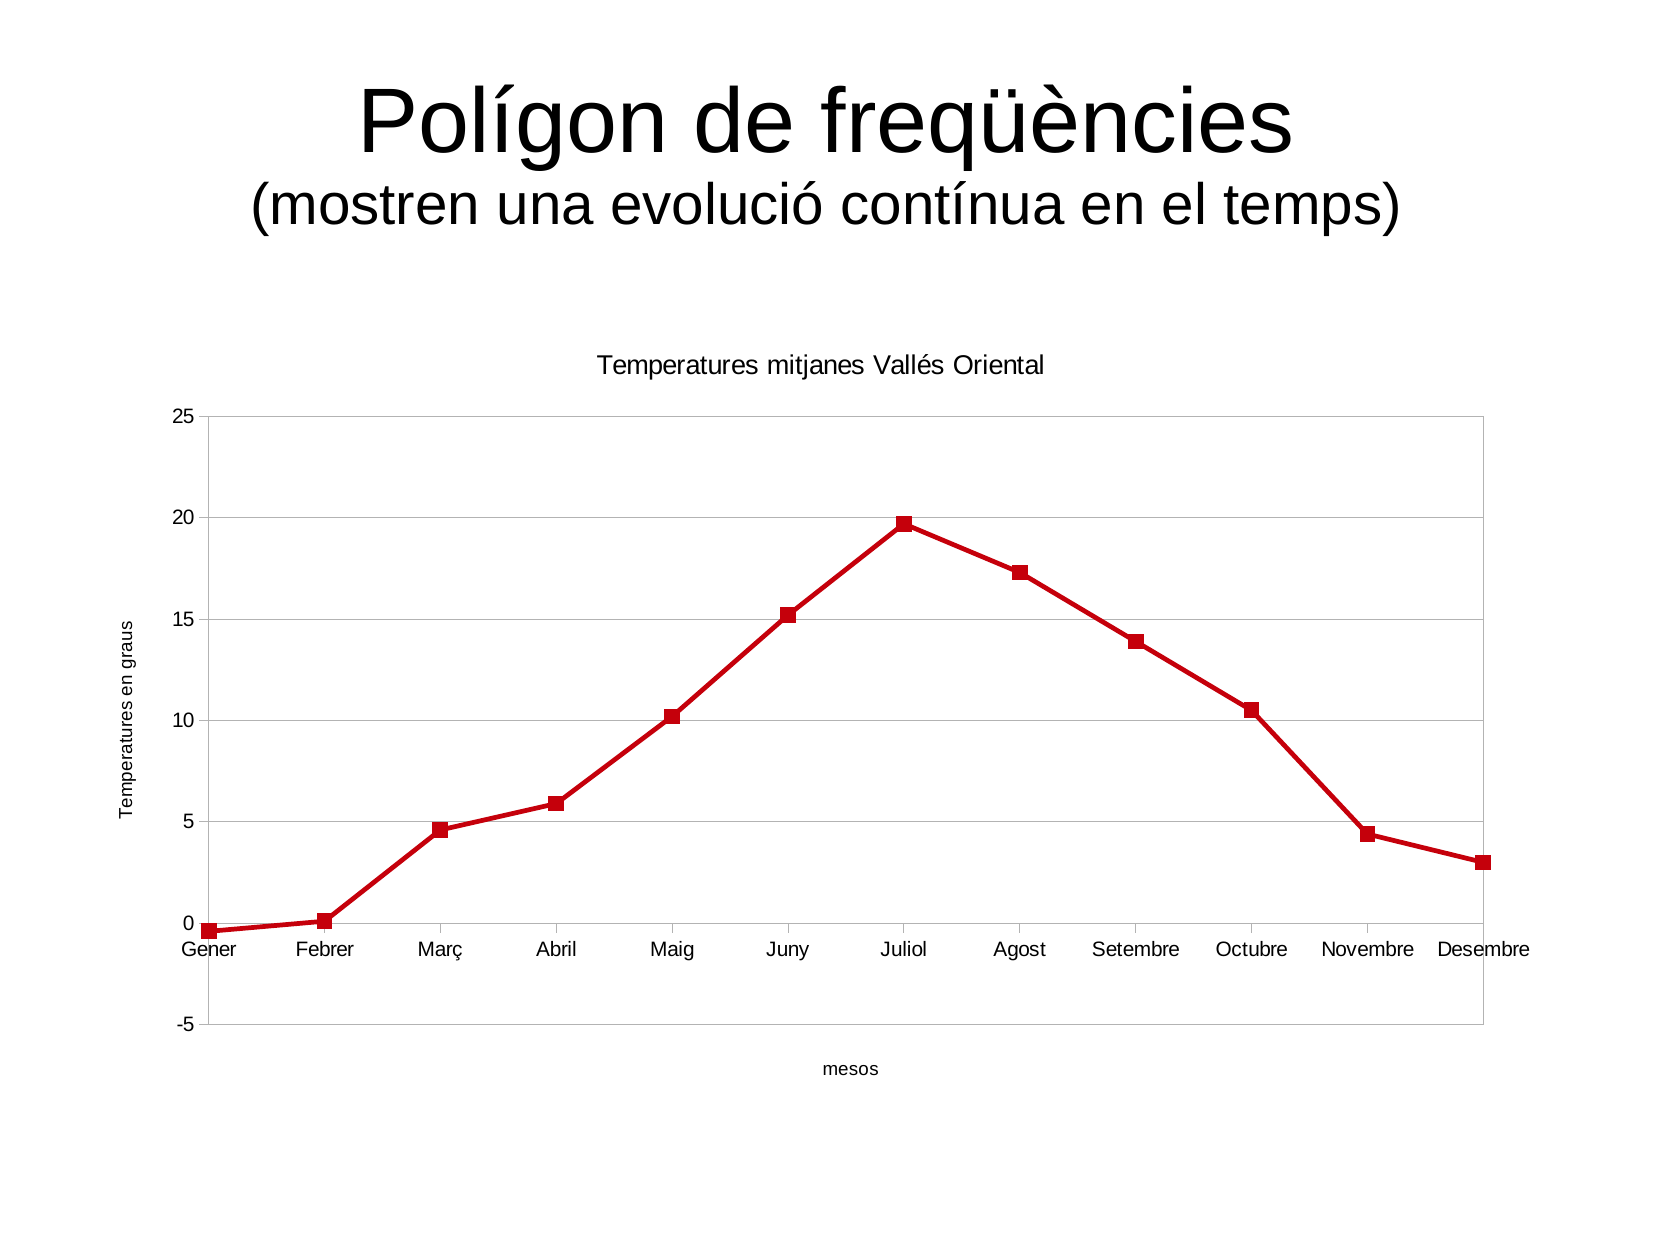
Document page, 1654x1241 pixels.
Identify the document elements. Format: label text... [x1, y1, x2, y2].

title Polígon de freqüències (mostren una evolució contínua en el temps) [82, 49, 1571, 257]
chart [82, 318, 1560, 1111]
